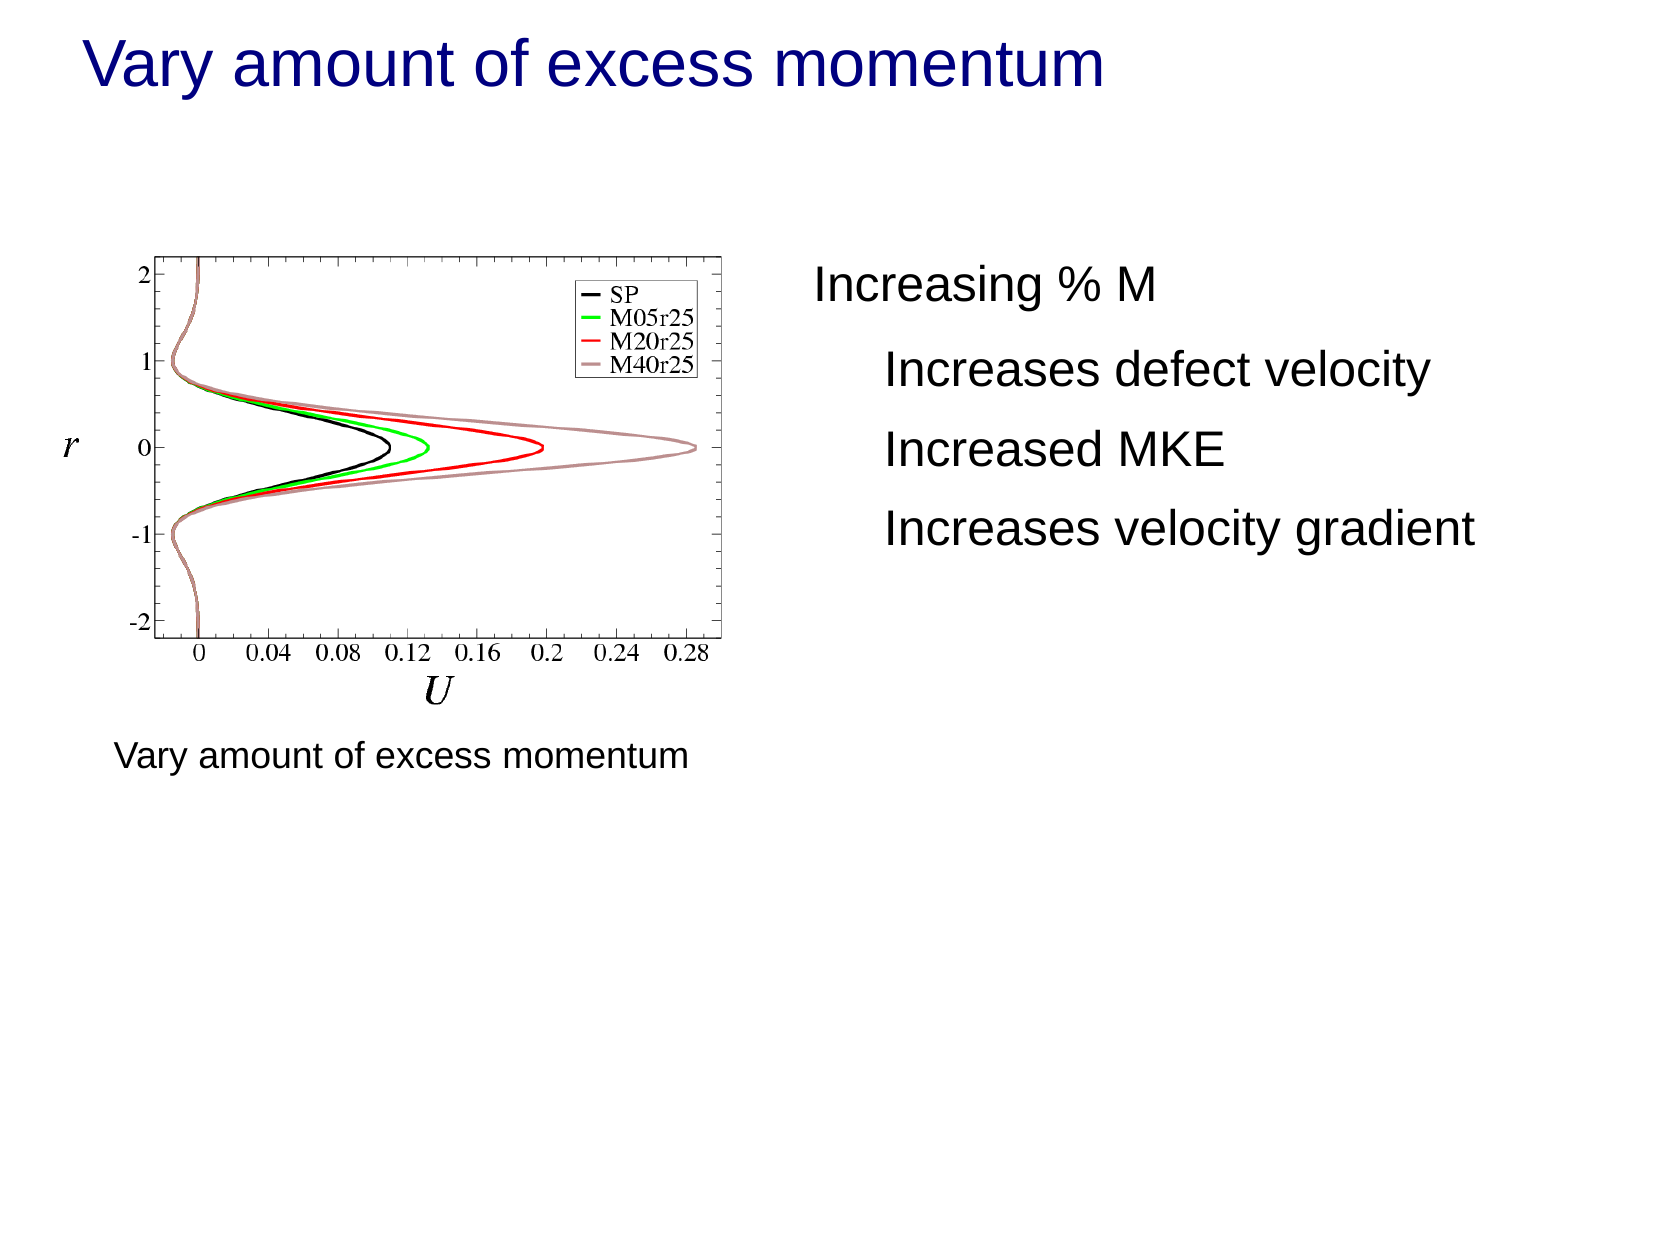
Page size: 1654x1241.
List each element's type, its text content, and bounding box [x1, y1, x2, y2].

picture [60, 254, 722, 706]
list Increasing % M Increases defect velocity Increased MKE Increases velocity gradient [795, 256, 1625, 1241]
title Vary amount of excess momentum [82, 7, 1571, 120]
text_box Vary amount of excess momentum [75, 735, 1501, 824]
